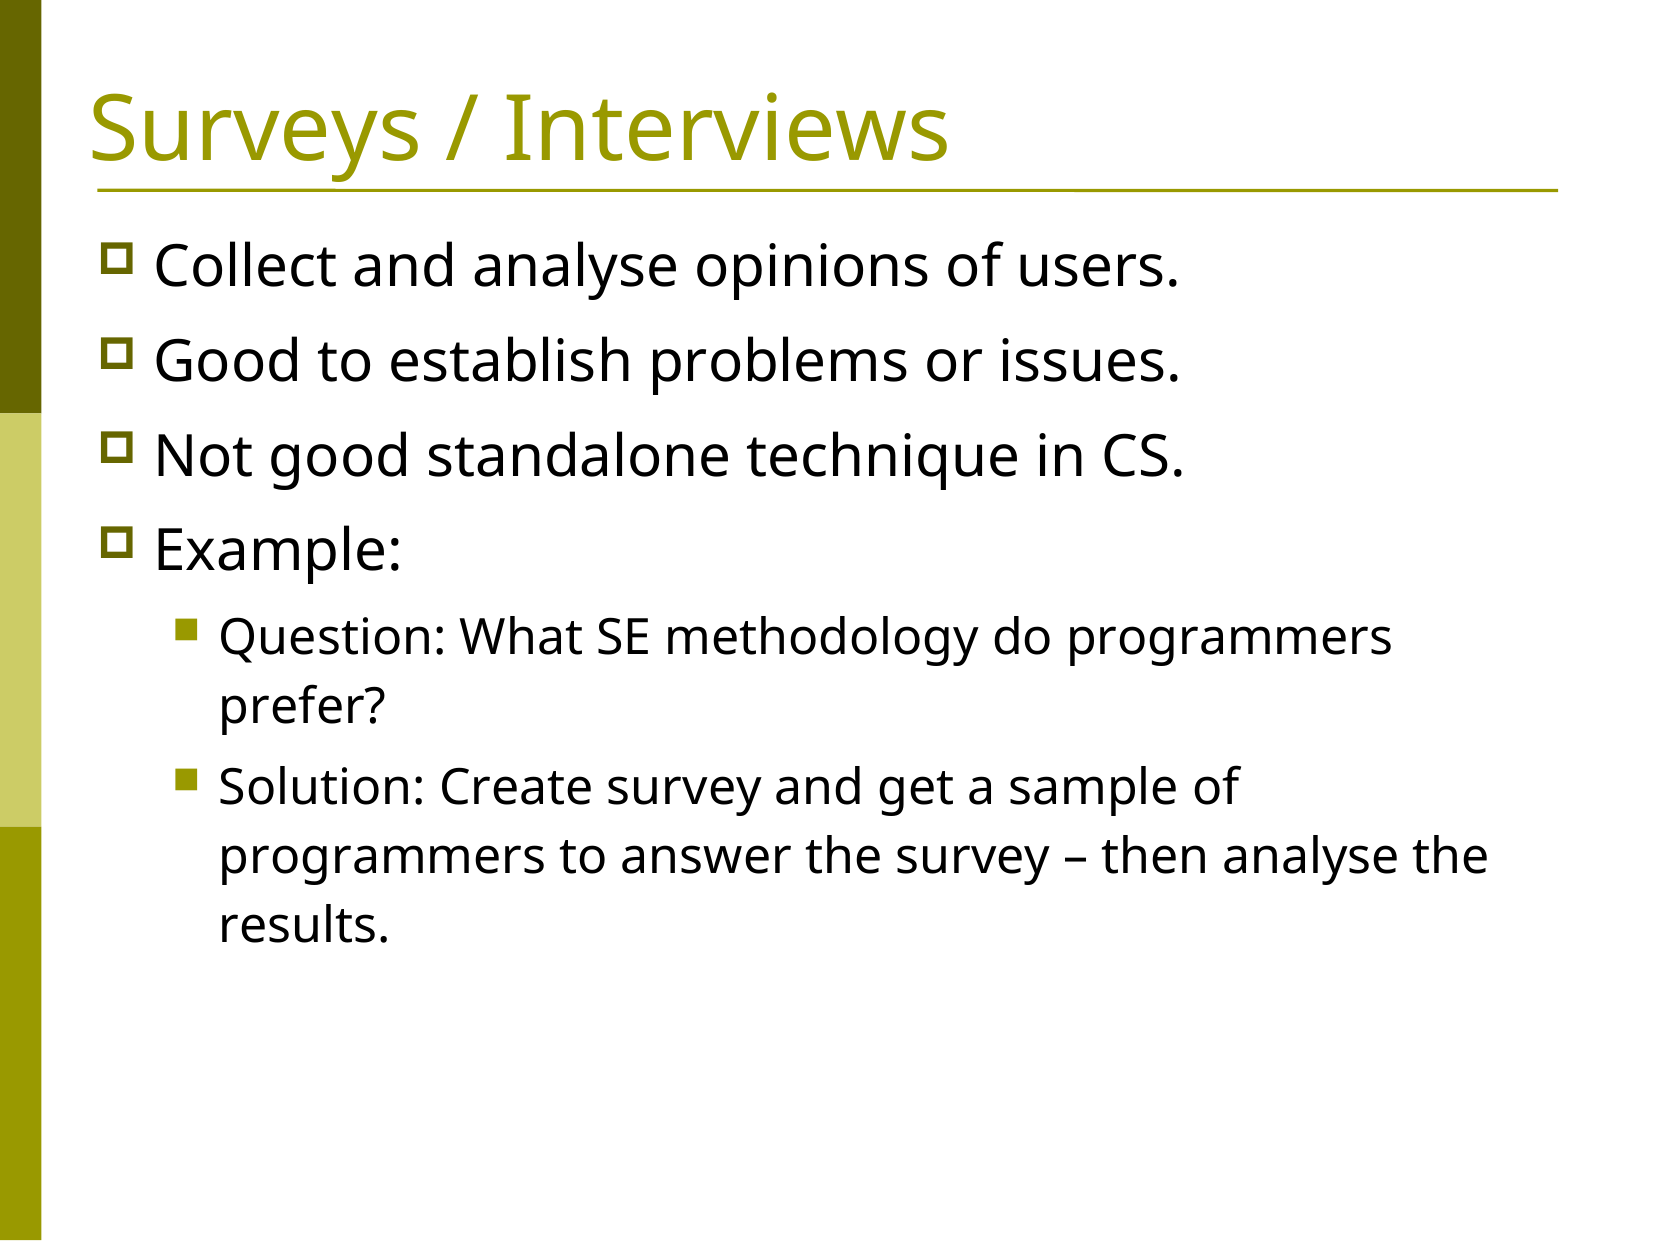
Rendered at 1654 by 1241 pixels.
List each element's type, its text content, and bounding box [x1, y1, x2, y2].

title Surveys / Interviews [88, 43, 1577, 207]
list Collect and analyse opinions of users. Good to establish problems or issues. Not good standalone technique in CS. Example: Question: What SE methodology do programmers prefer? Solution: Create survey and get a sample of programmers to answer the survey – then analyse the results. [82, 216, 1571, 951]
